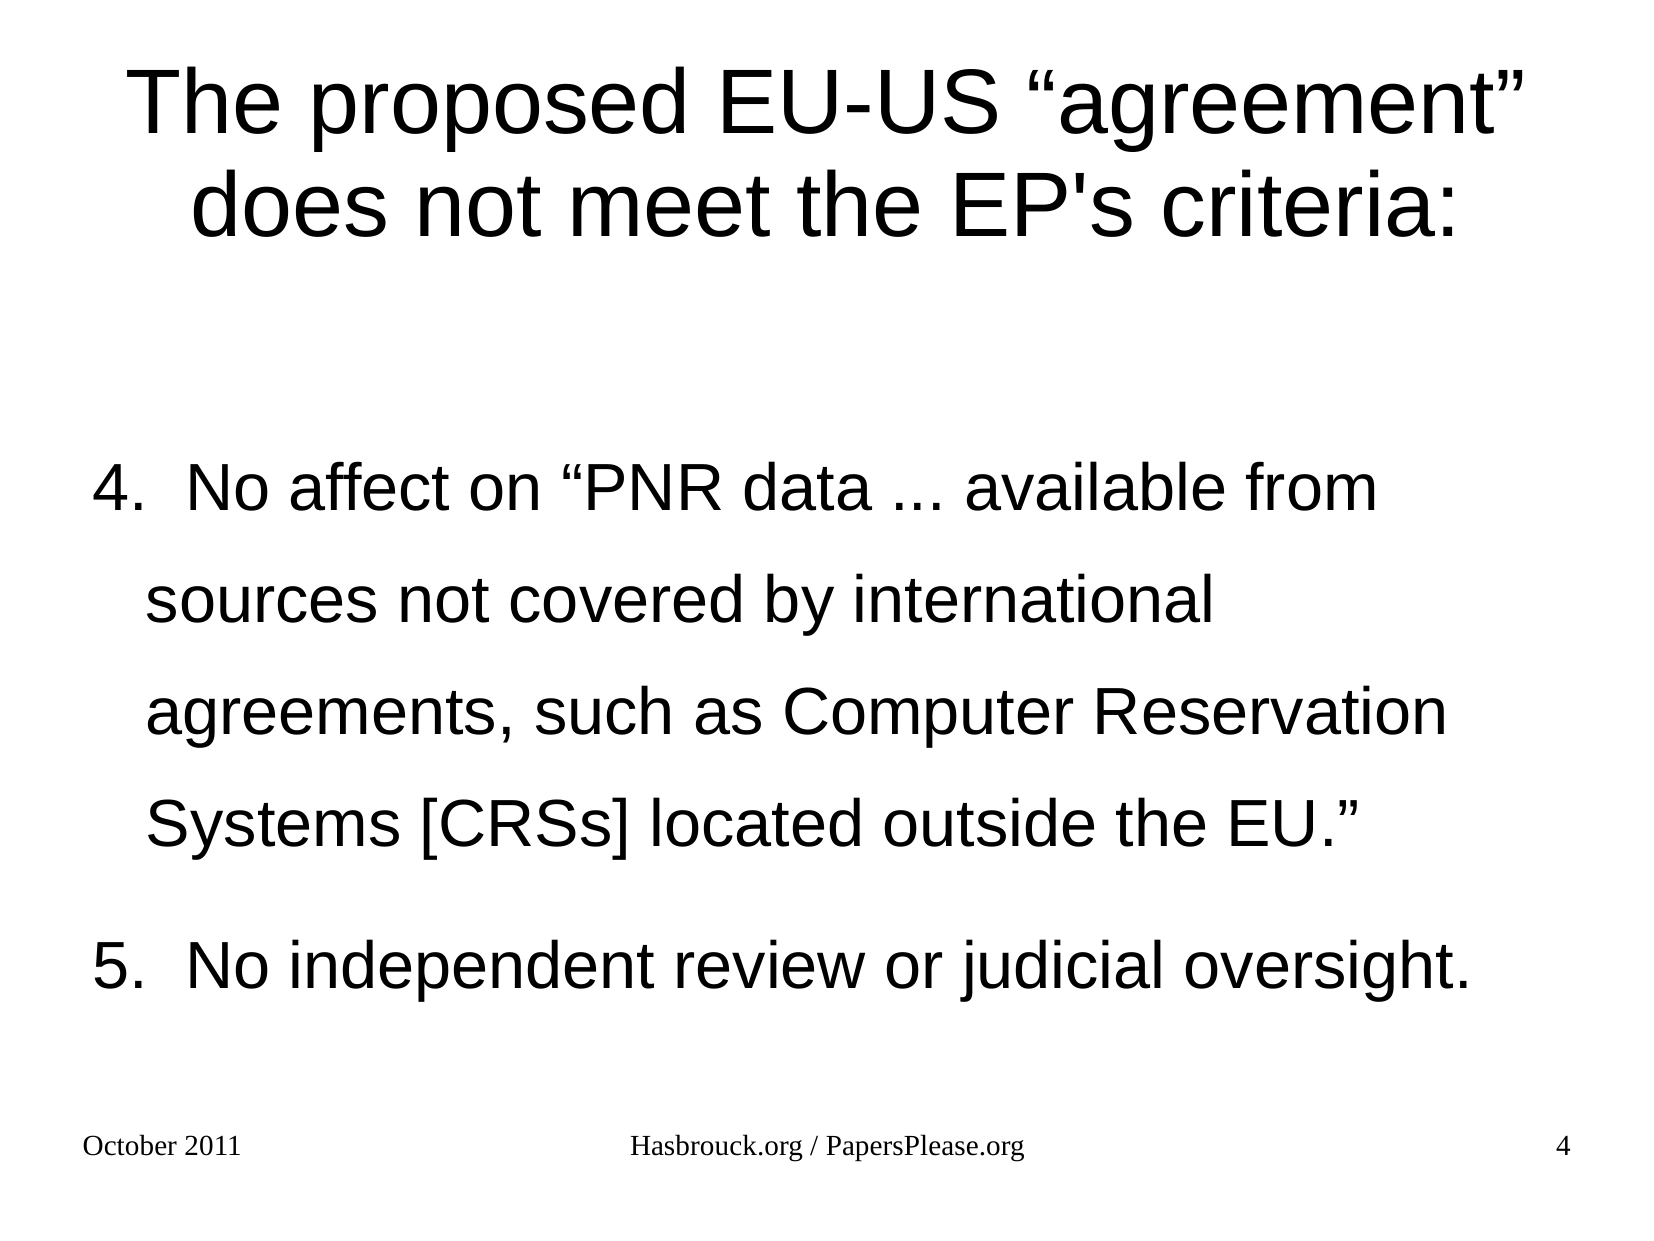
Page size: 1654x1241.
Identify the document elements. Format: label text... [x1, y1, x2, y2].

list No affect on “PNR data ... available from sources not covered by international agreements, such as Computer Reservation Systems [CRSs] located outside the EU.” No independent review or judicial oversight. [75, 412, 1564, 1048]
title The proposed EU-US “agreement” does not meet the EP's criteria: [82, 49, 1571, 257]
